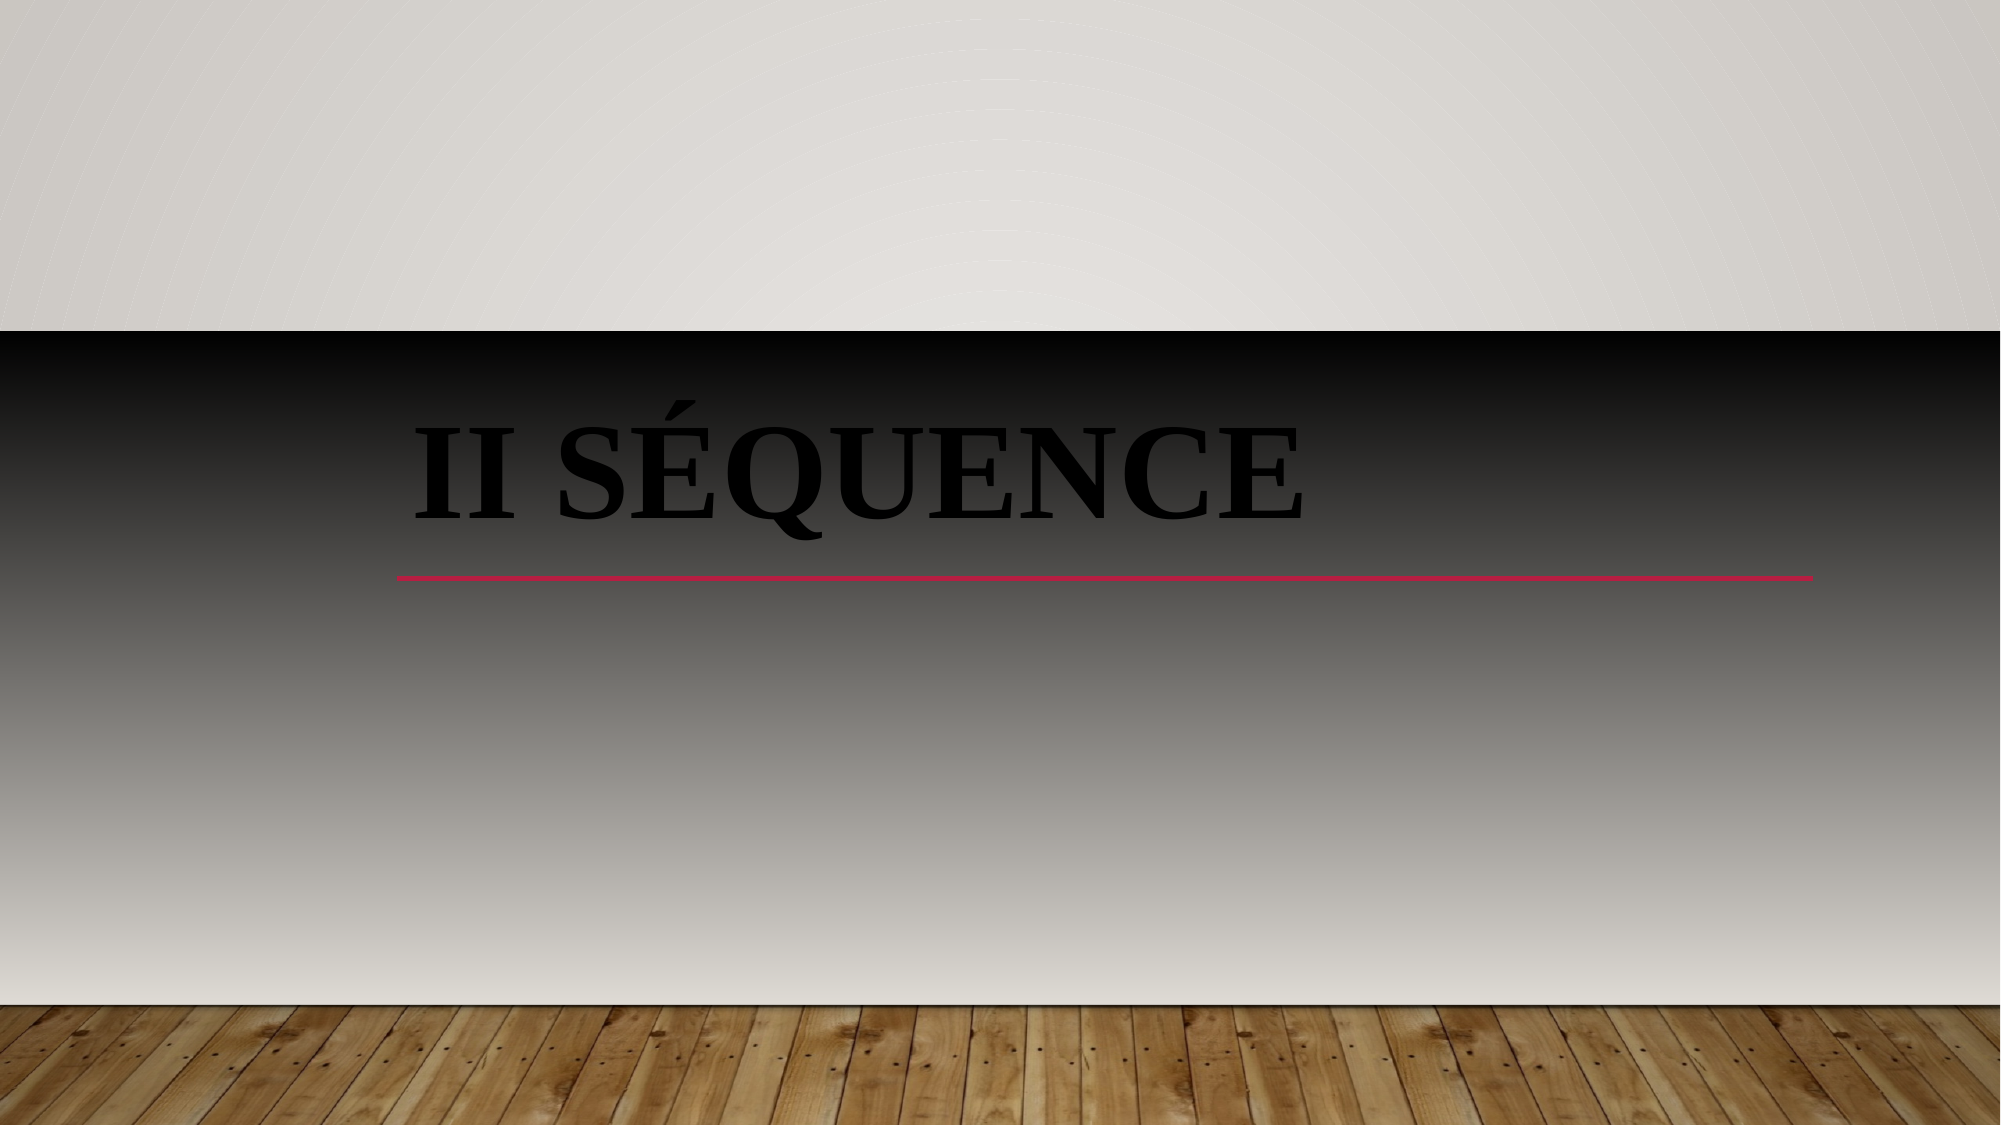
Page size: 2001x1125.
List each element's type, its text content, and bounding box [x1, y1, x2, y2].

title II séquence [396, 131, 1814, 549]
